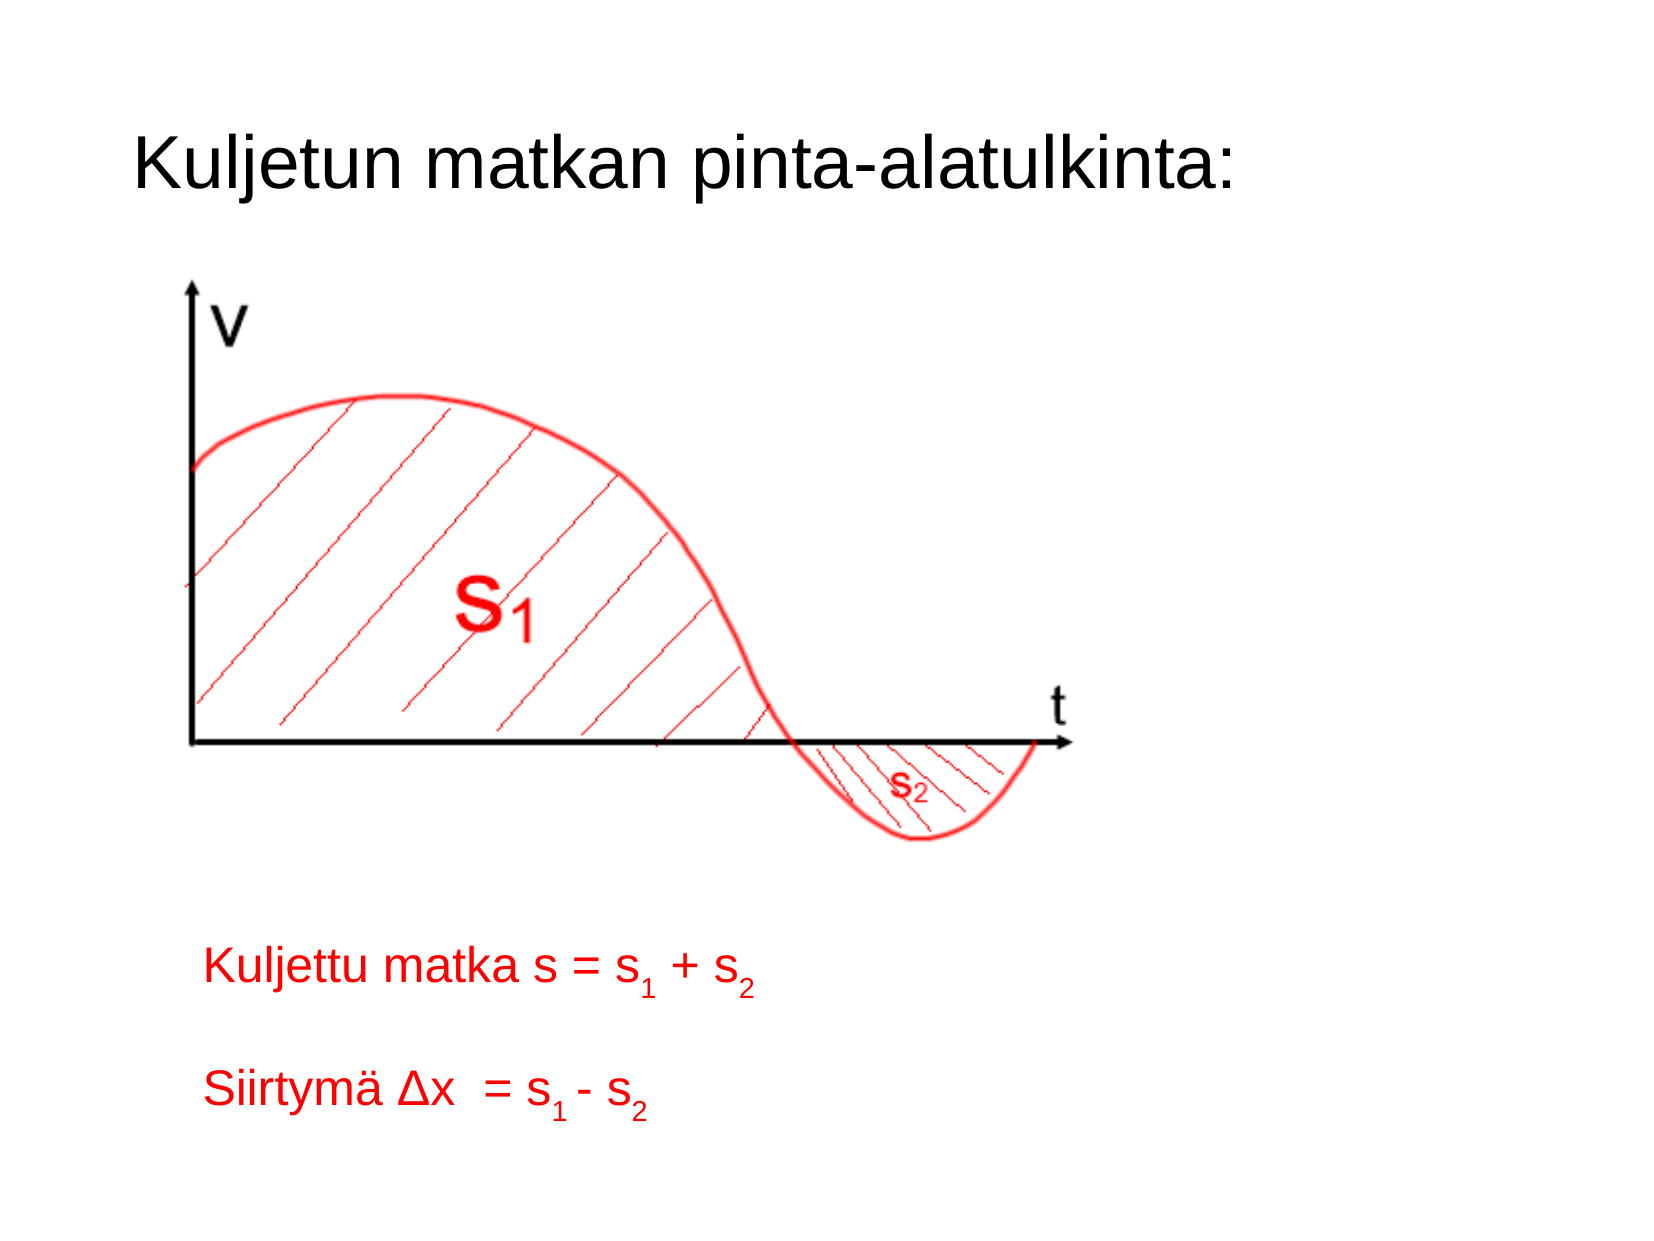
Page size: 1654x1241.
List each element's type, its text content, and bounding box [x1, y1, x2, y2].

text_box Kuljettu matka s = s1 + s2 Siirtymä Δx = s1 - s2 [187, 921, 1489, 1183]
picture [148, 236, 1087, 890]
text_box Kuljetun matkan pinta-alatulkinta: [118, 108, 1479, 213]
